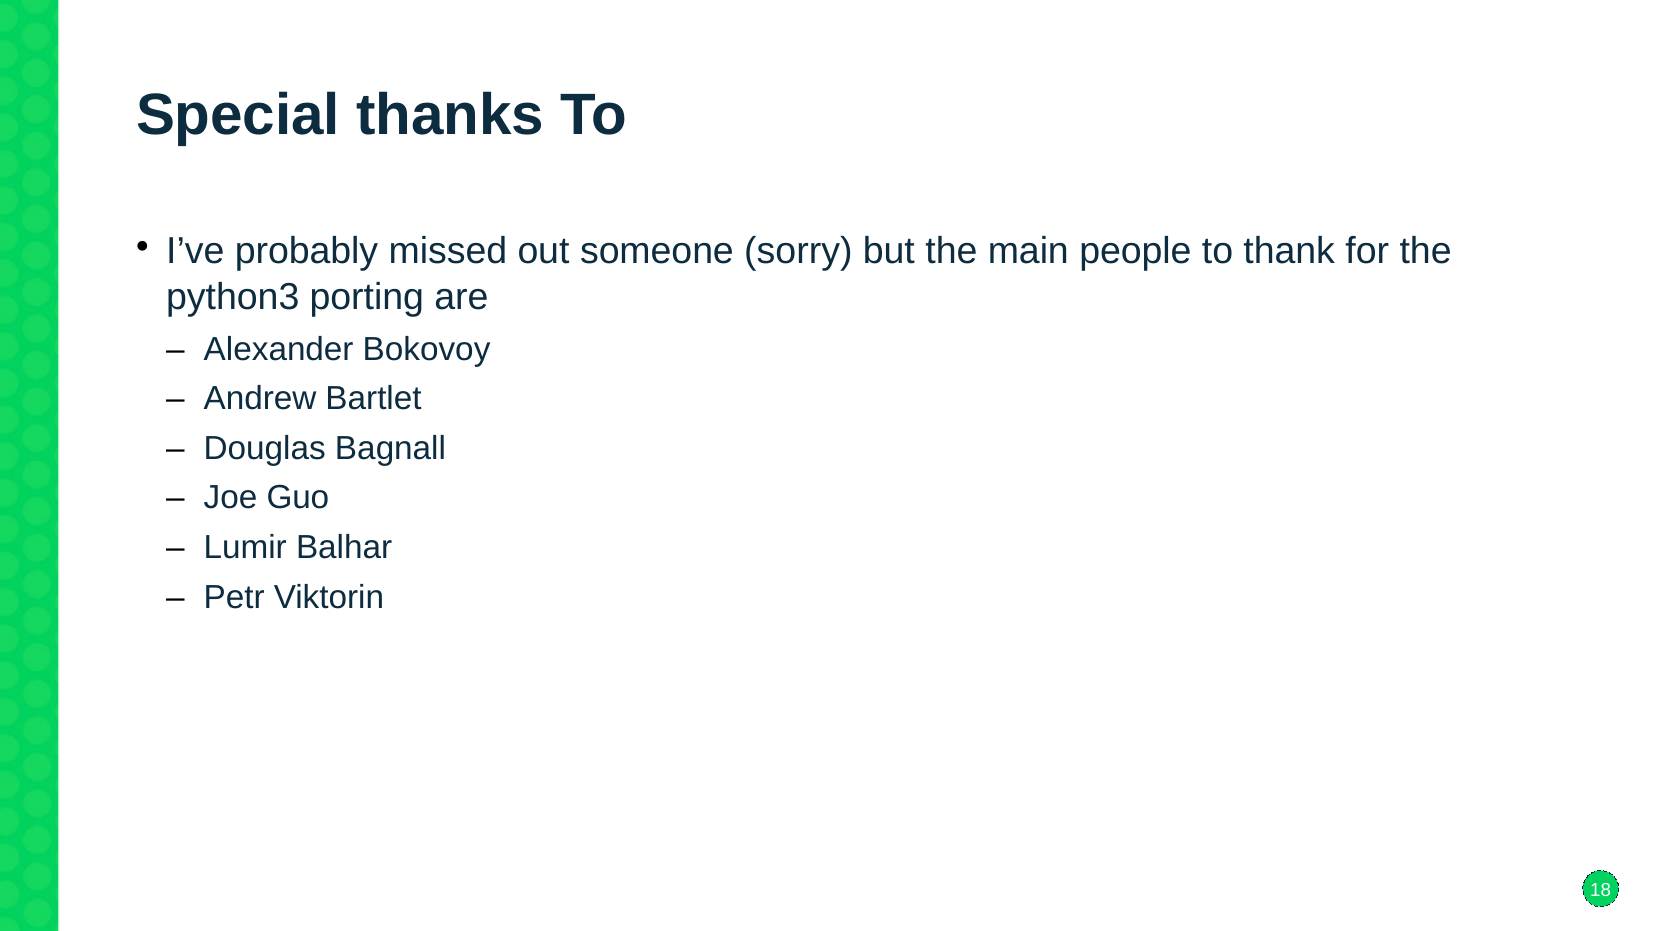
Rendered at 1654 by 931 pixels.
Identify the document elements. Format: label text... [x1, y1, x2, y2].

list I’ve probably missed out someone (sorry) but the main people to thank for the python3 porting are Alexander Bokovoy Andrew Bartlet Douglas Bagnall Joe Guo Lumir Balhar Petr Viktorin [121, 217, 1531, 825]
title Special thanks To [121, 37, 1531, 193]
picture [0, 0, 76, 931]
